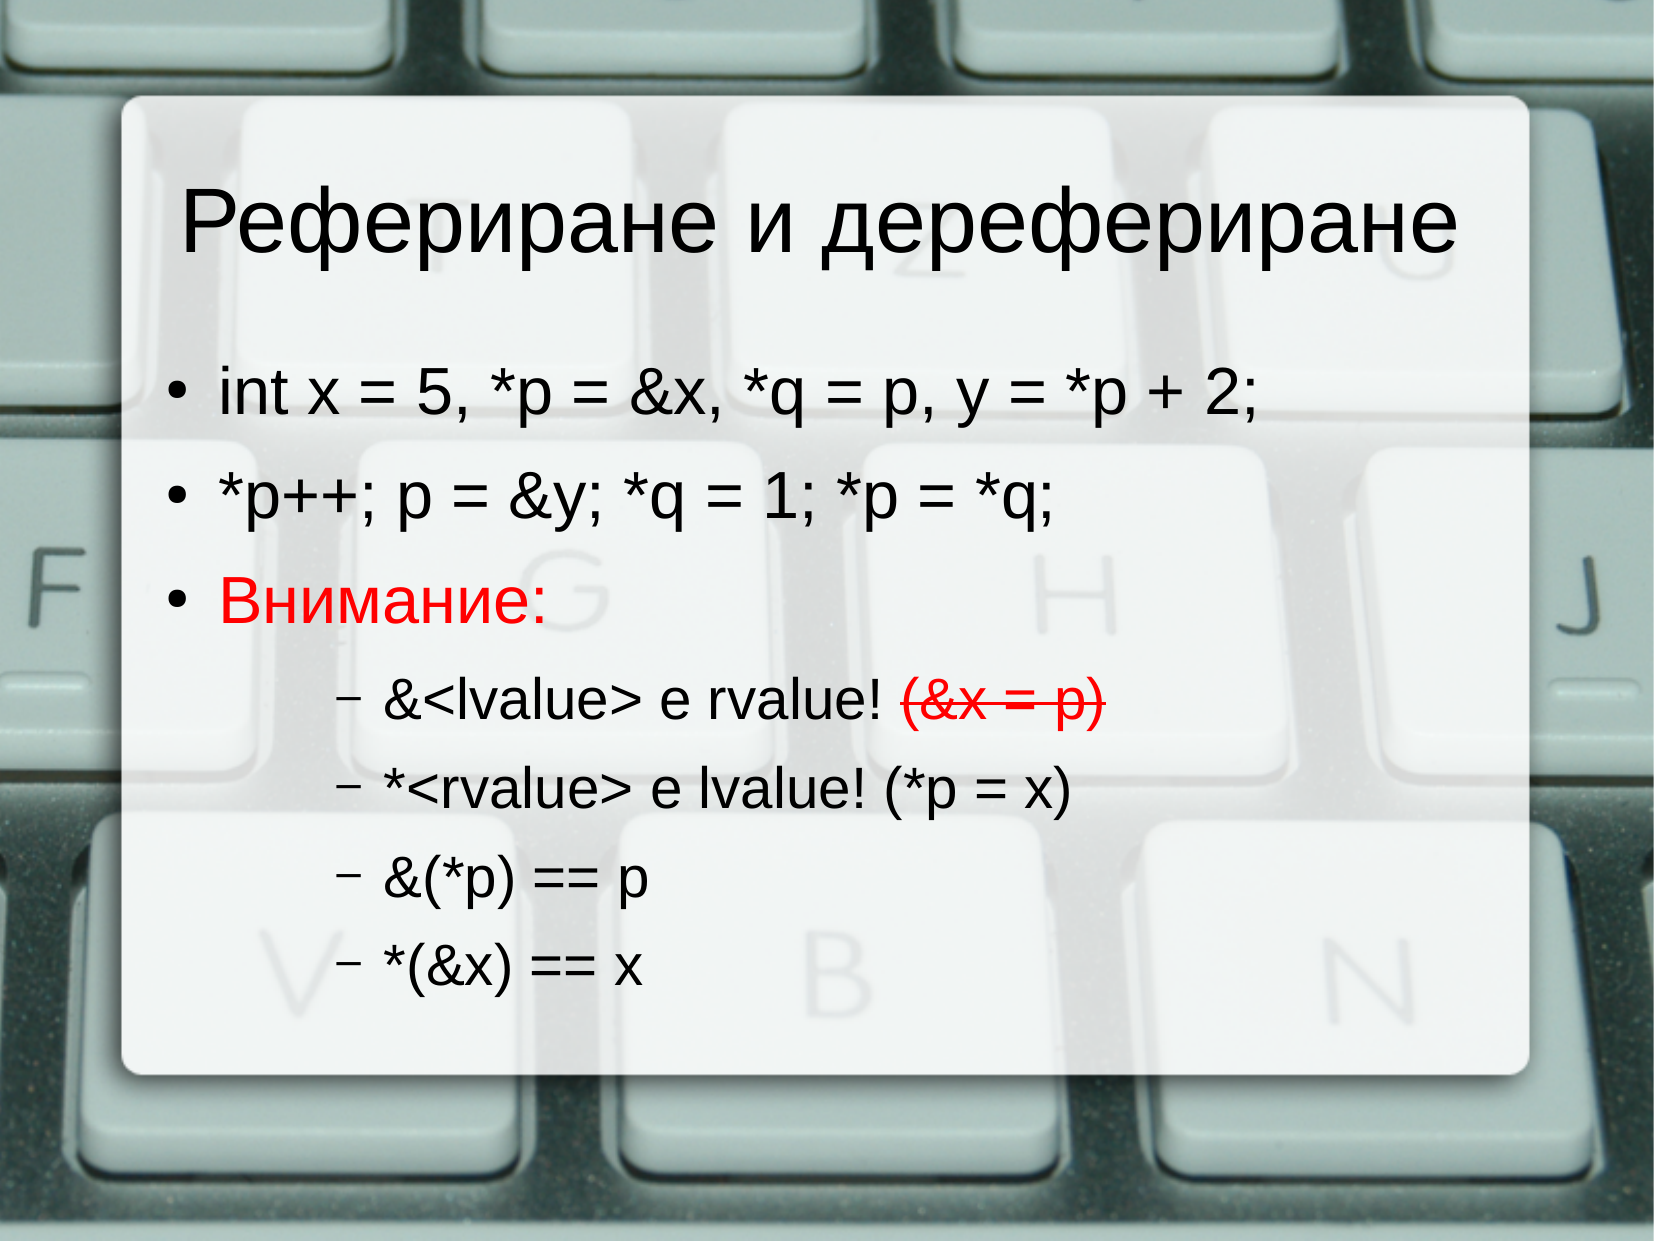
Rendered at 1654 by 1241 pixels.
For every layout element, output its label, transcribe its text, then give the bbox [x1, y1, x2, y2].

picture [0, 0, 1654, 1241]
list int x = 5, *p = &x, *q = p, y = *p + 2; *p++; p = &y; *q = 1; *p = *q; Внимание: &<lvalue> е rvalue! (&x = p) *<rvalue> е lvalue! (*p = x) &(*p) == p *(&x) == x [147, 354, 1506, 1074]
title Рефериране и дерефериране [135, 117, 1506, 325]
